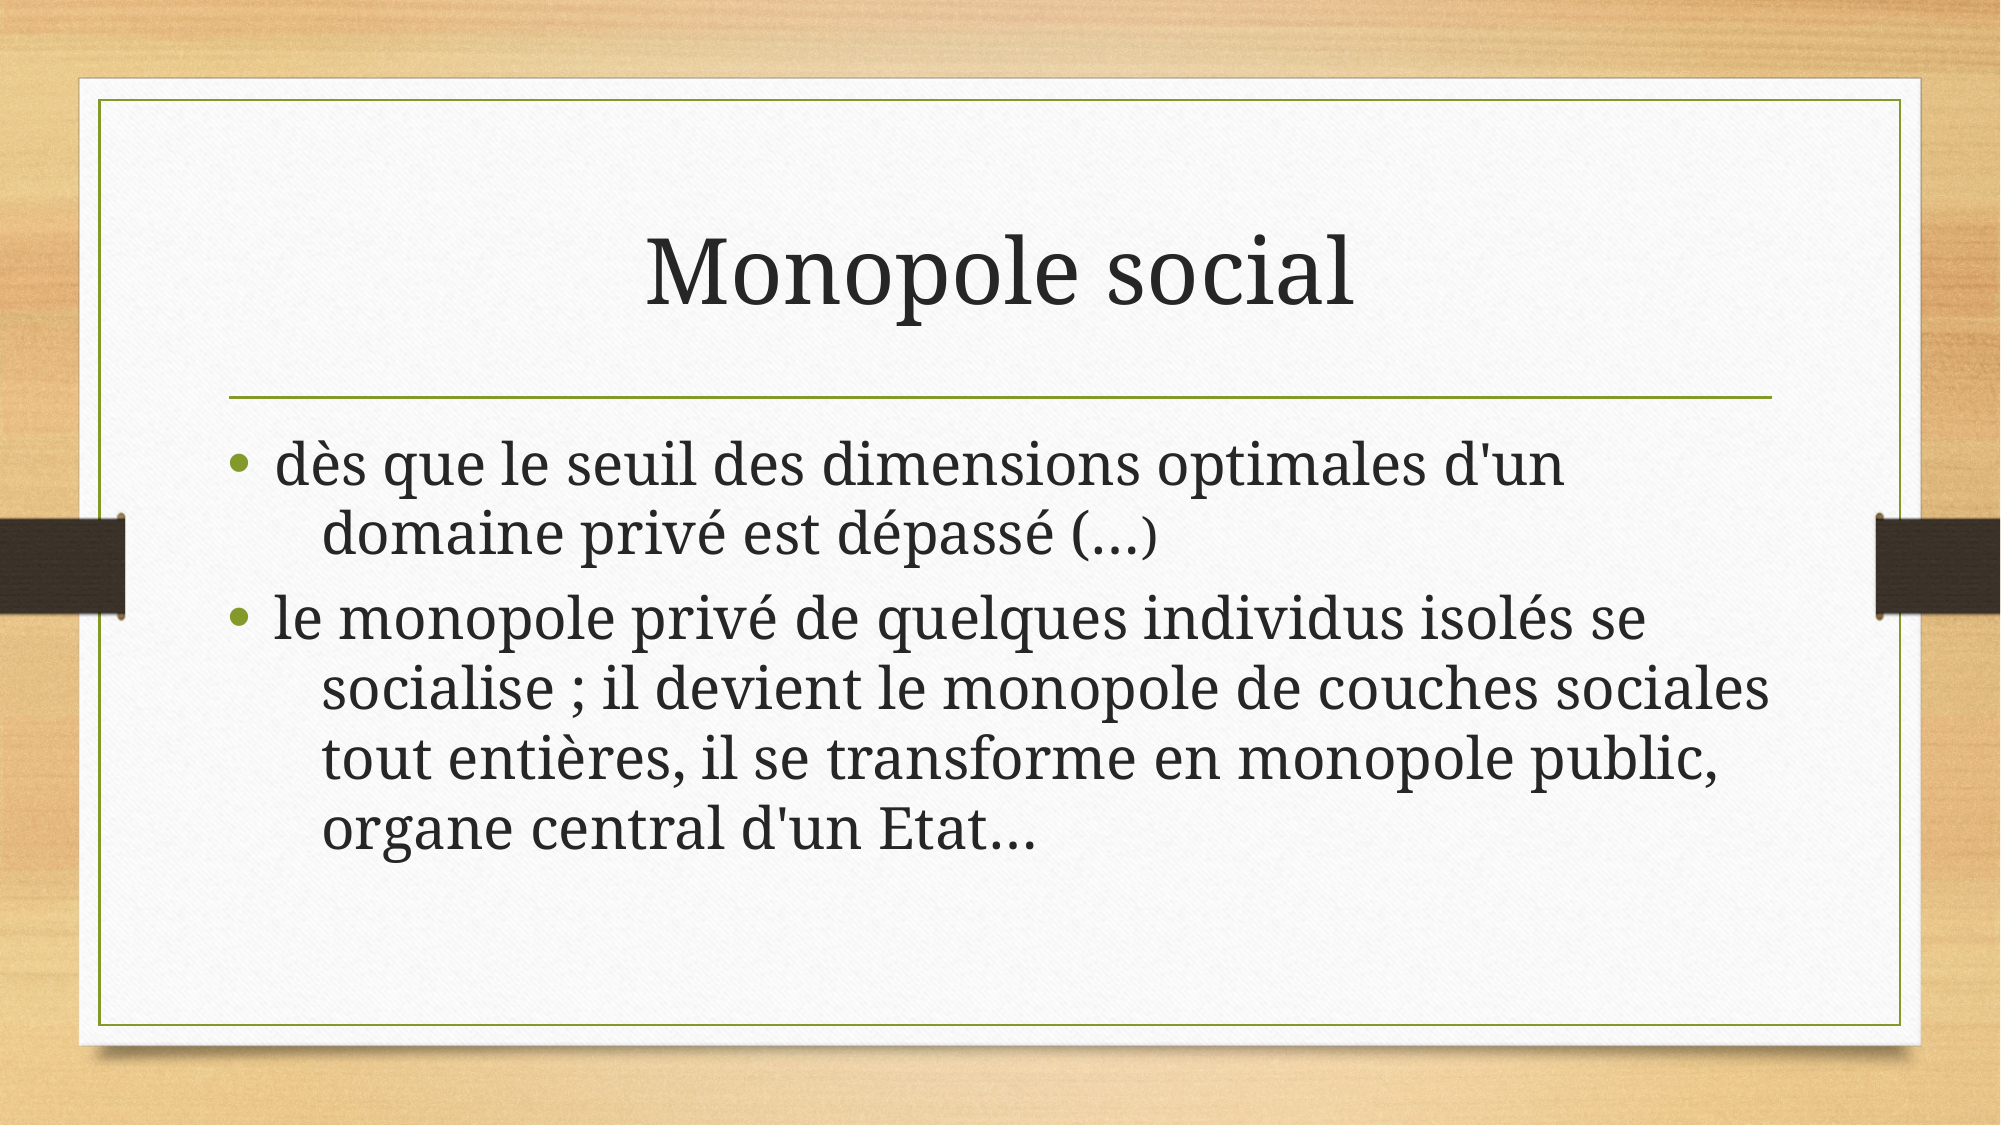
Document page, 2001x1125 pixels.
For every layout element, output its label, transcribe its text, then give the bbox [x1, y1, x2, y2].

list dès que le seuil des dimensions optimales d'un domaine privé est dépassé (…) le monopole privé de quelques individus isolés se socialise ; il devient le monopole de couches sociales tout entières, il se transforme en monopole public, organe central d'un Etat… [212, 419, 1788, 964]
title Monopole social [212, 161, 1788, 376]
